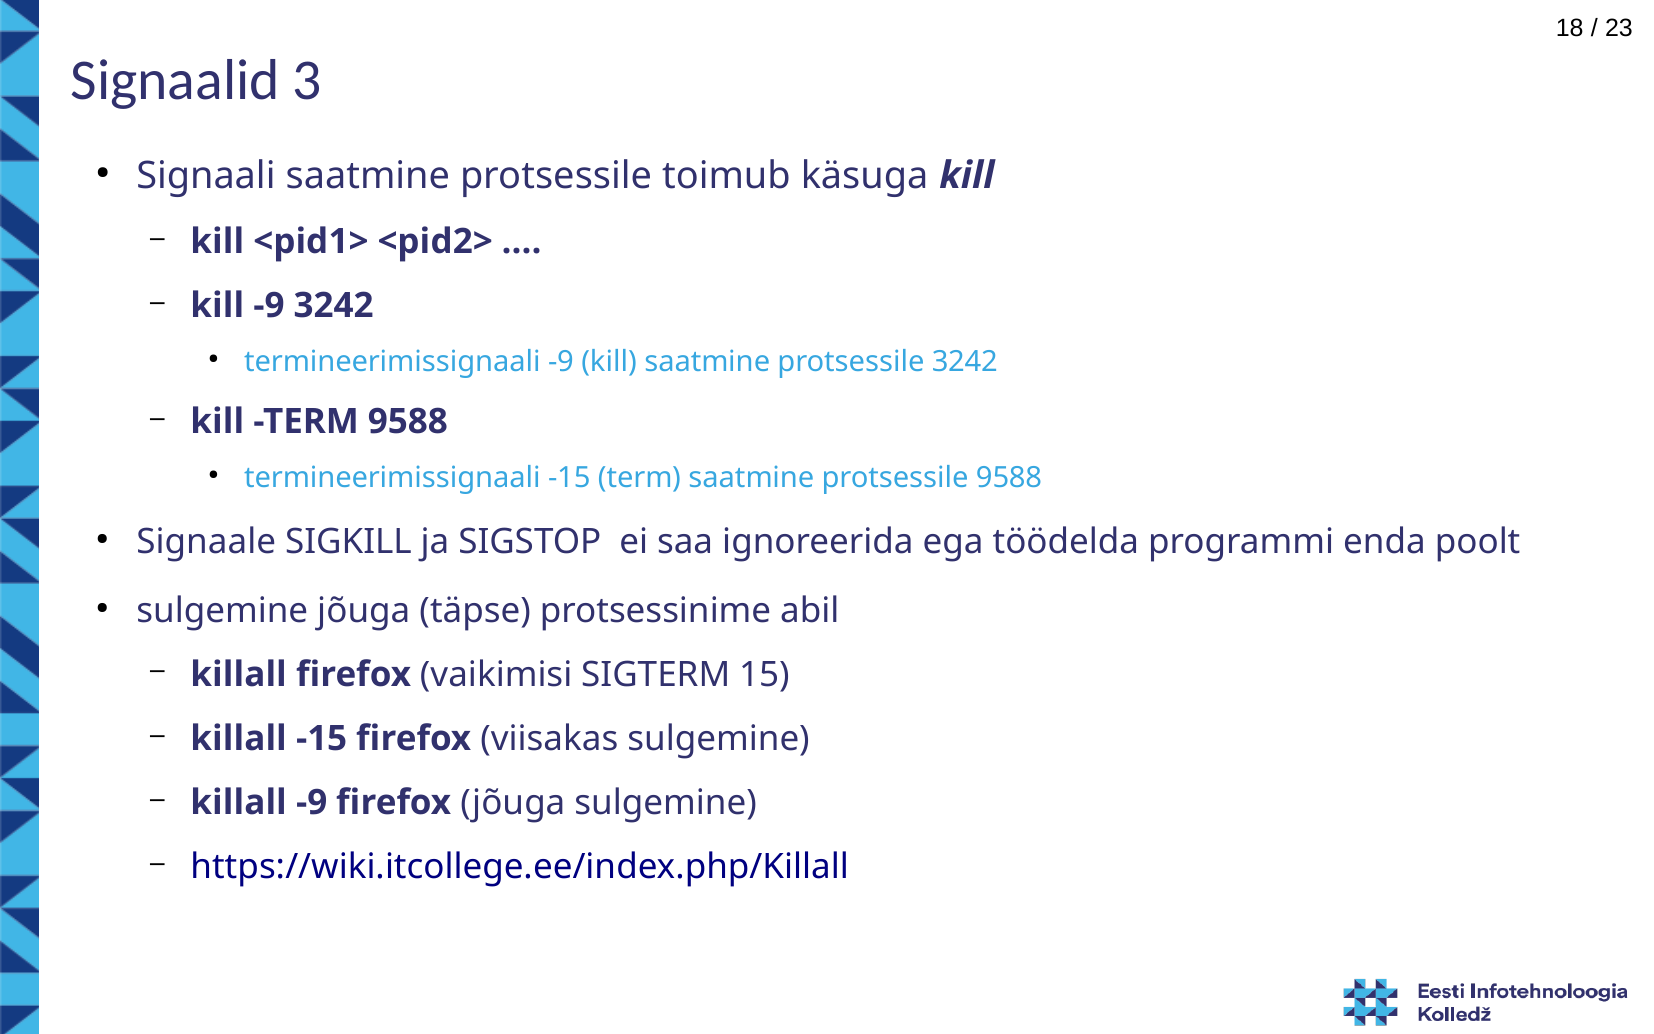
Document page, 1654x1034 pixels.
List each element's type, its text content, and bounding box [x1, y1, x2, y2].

title Signaalid 3 [70, 41, 1630, 130]
list Signaali saatmine protsessile toimub käsuga kill kill <pid1> <pid2> …. kill -9 3242 termineerimissignaali -9 (kill) saatmine protsessile 3242 kill -TERM 9588 termineerimissignaali -15 (term) saatmine protsessile 9588 Signaale SIGKILL ja SIGSTOP ei saa ignoreerida ega töödelda programmi enda poolt sulgemine jõuga (täpse) protsessinime abil killall firefox (vaikimisi SIGTERM 15) killall -15 firefox (viisakas sulgemine) killall -9 firefox (jõuga sulgemine) https://wiki.itcollege.ee/index.php/Killall [82, 147, 1595, 891]
